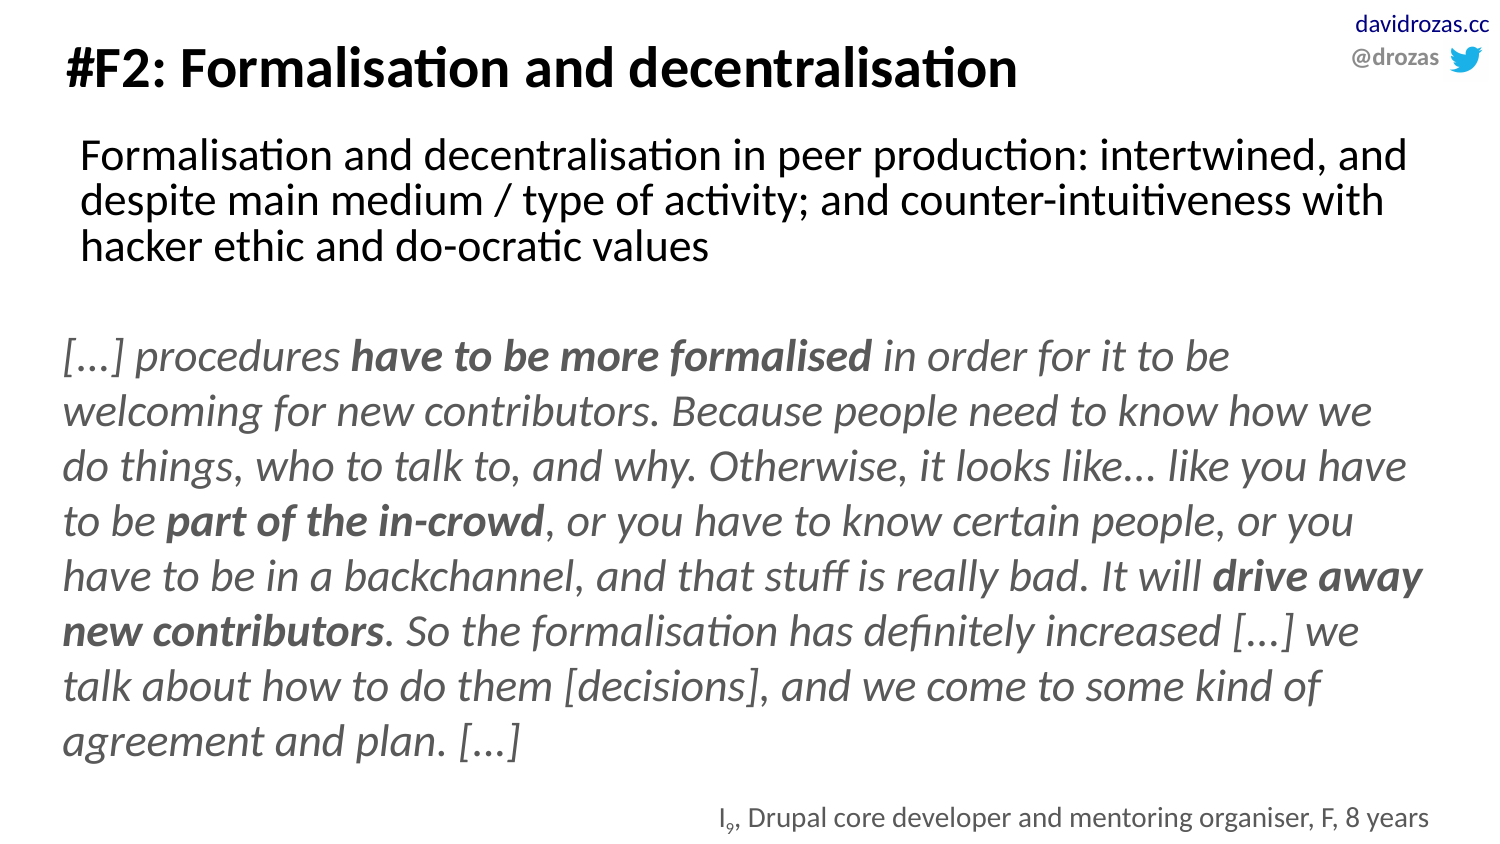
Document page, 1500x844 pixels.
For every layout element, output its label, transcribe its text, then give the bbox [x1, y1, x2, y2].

text_box Formalisation and decentralisation in peer production: intertwined, and despite main medium / type of activity; and counter-intuitiveness with hacker ethic and do-ocratic values [5, 135, 1430, 290]
list [...] procedures have to be more formalised in order for it to be welcoming for new contributors. Because people need to know how we do things, who to talk to, and why. Otherwise, it looks like... like you have to be part of the in-crowd, or you have to know certain people, or you have to be in a backchannel, and that stuff is really bad. It will drive away new contributors. So the formalisation has definitely increased [...] we talk about how to do them [decisions], and we come to some kind of agreement and plan. [...] I9, Drupal core developer and mentoring organiser, F, 8 years [47, 310, 1445, 721]
picture [1443, 46, 1489, 82]
text_box davidrozas.cc [1340, 5, 1500, 46]
title #F2: Formalisation and decentralisation [51, 13, 1449, 108]
text_box @drozas [1330, 37, 1443, 73]
